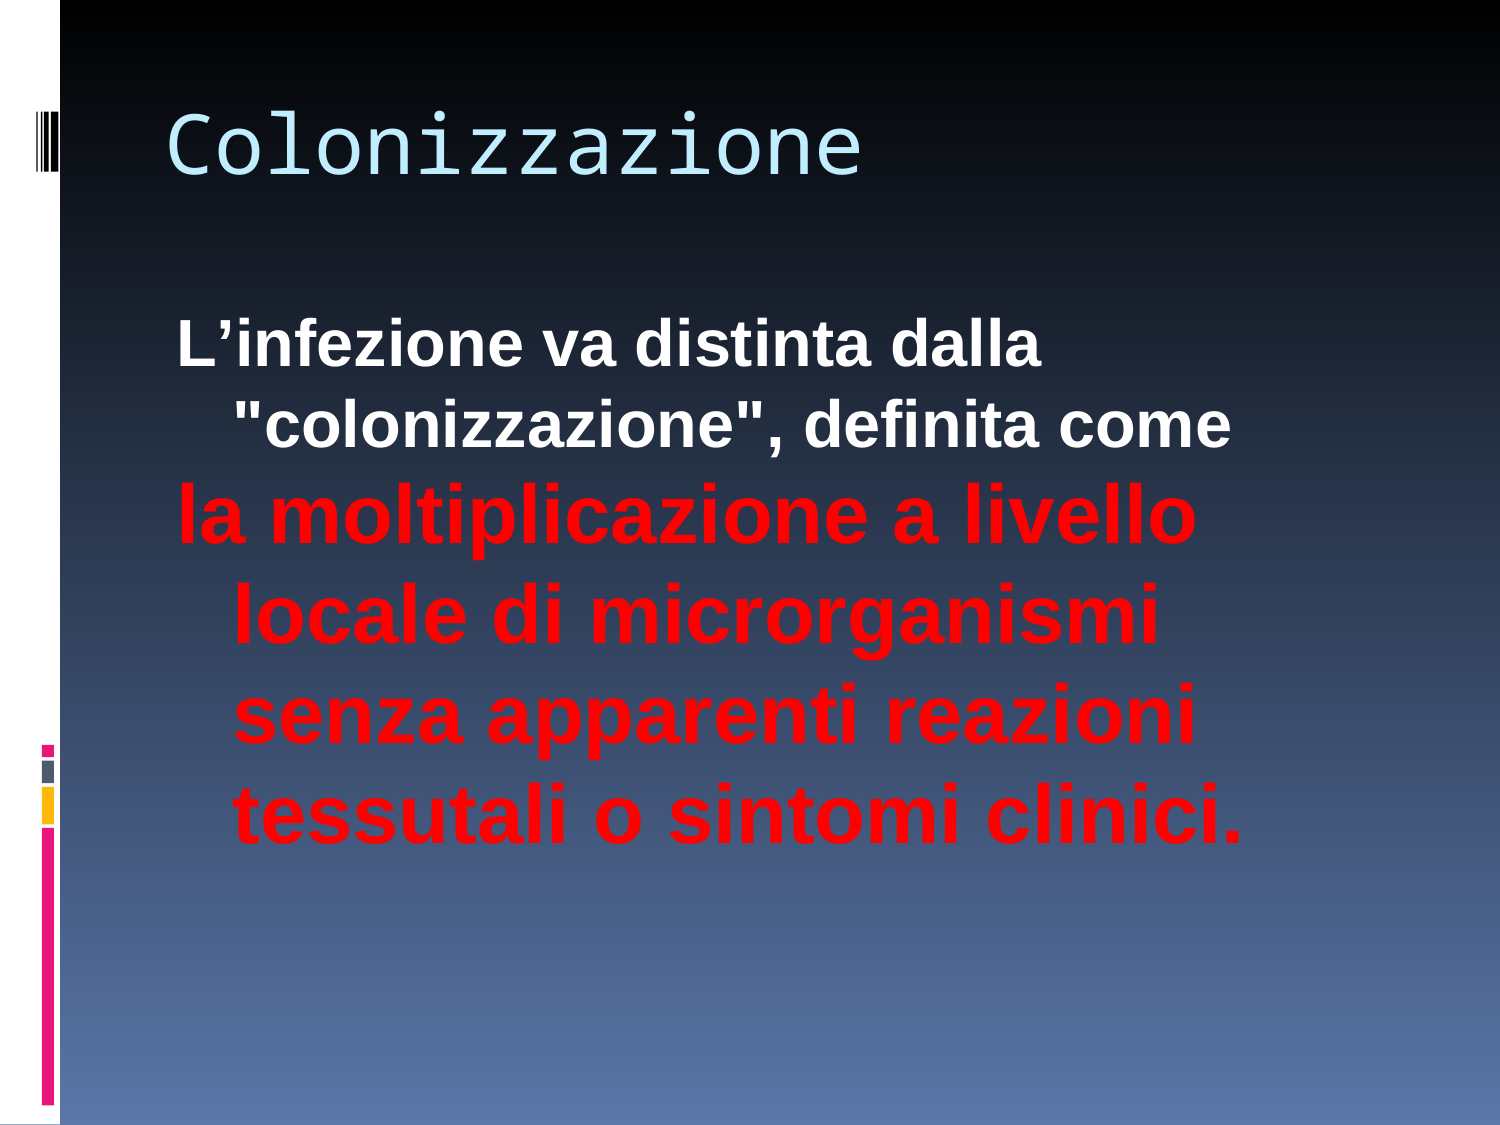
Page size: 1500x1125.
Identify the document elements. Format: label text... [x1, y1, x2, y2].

list L’infezione va distinta dalla "colonizzazione", definita come la moltiplicazione a livello locale di microrganismi senza apparenti reazioni tessutali o sintomi clinici. [150, 292, 1426, 1043]
title Colonizzazione [150, 84, 1426, 235]
